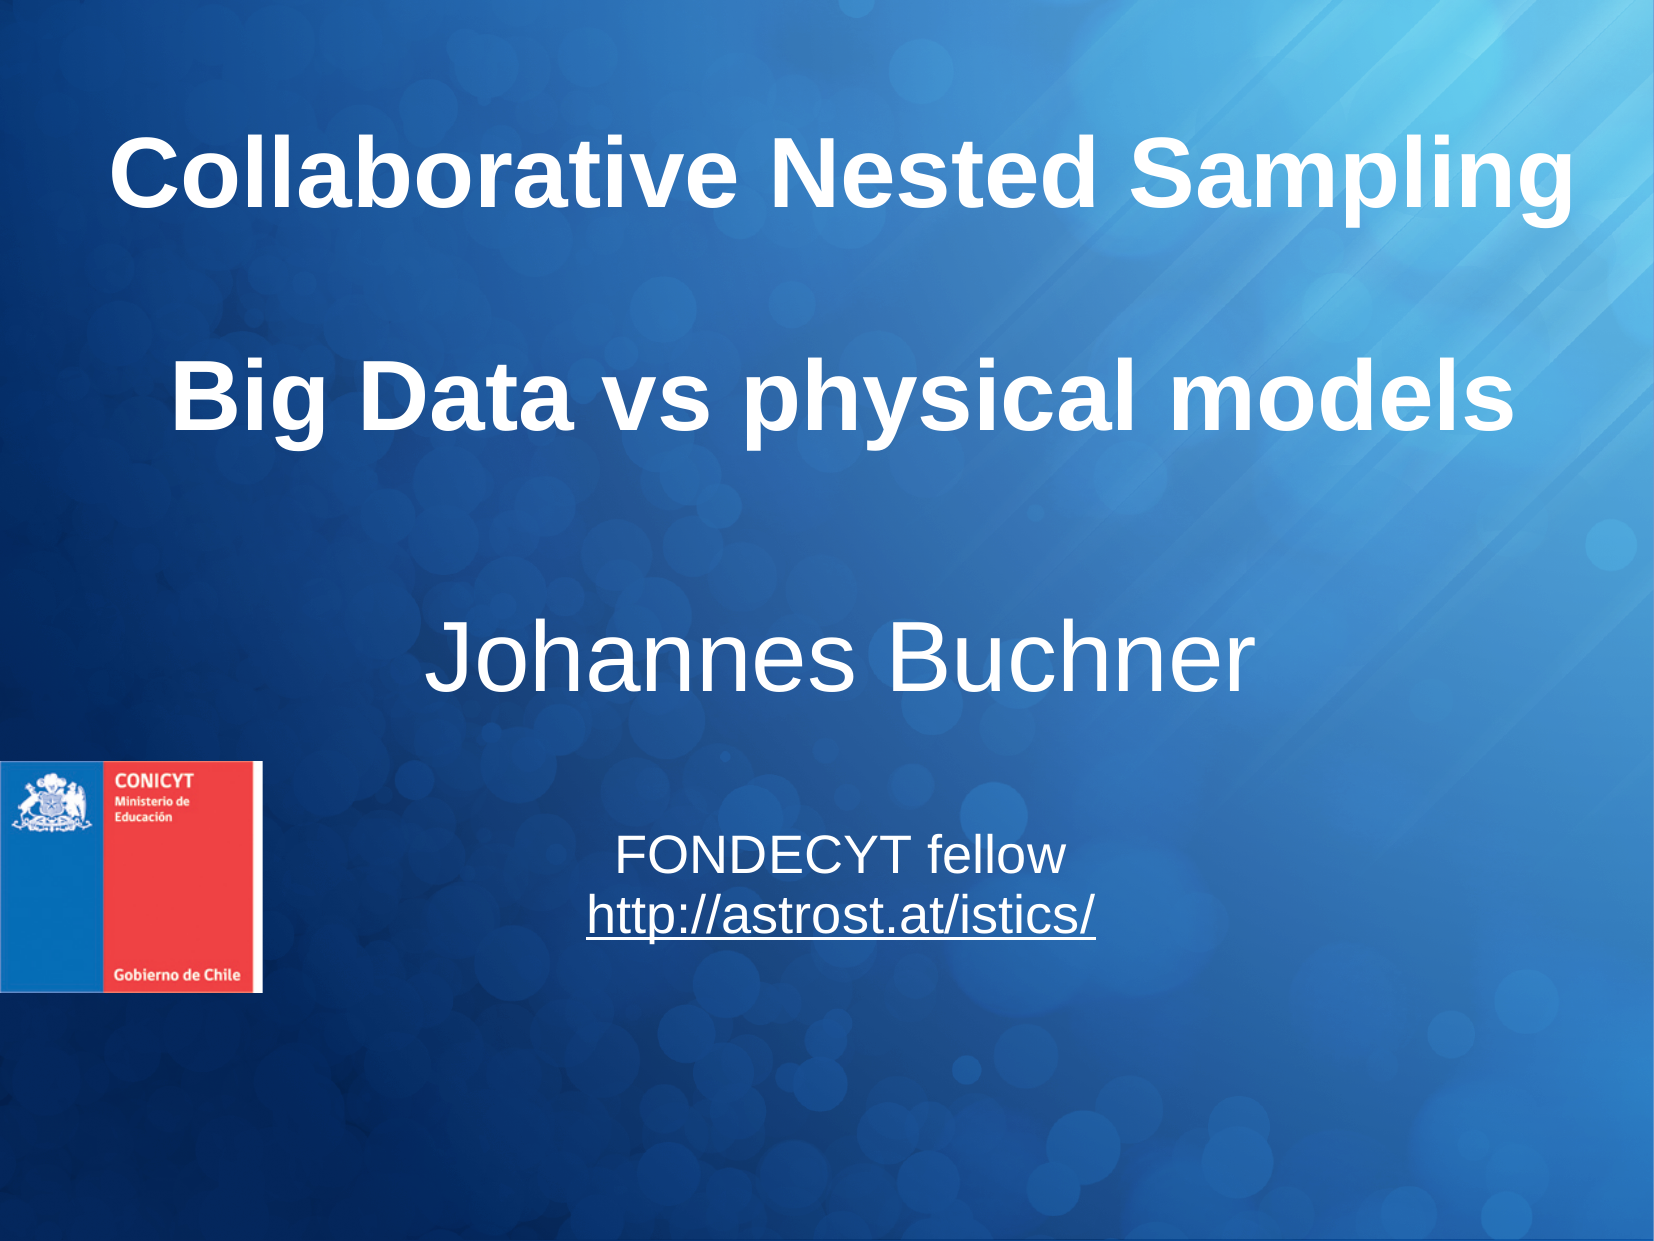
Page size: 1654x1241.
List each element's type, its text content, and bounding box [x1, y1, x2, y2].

picture [0, 0, 1654, 1241]
title Collaborative Nested Sampling Big Data vs physical models [74, 69, 1613, 500]
subtitle Johannes Buchner FONDECYT fellow http://astrost.at/istics/ [112, 500, 1570, 1241]
